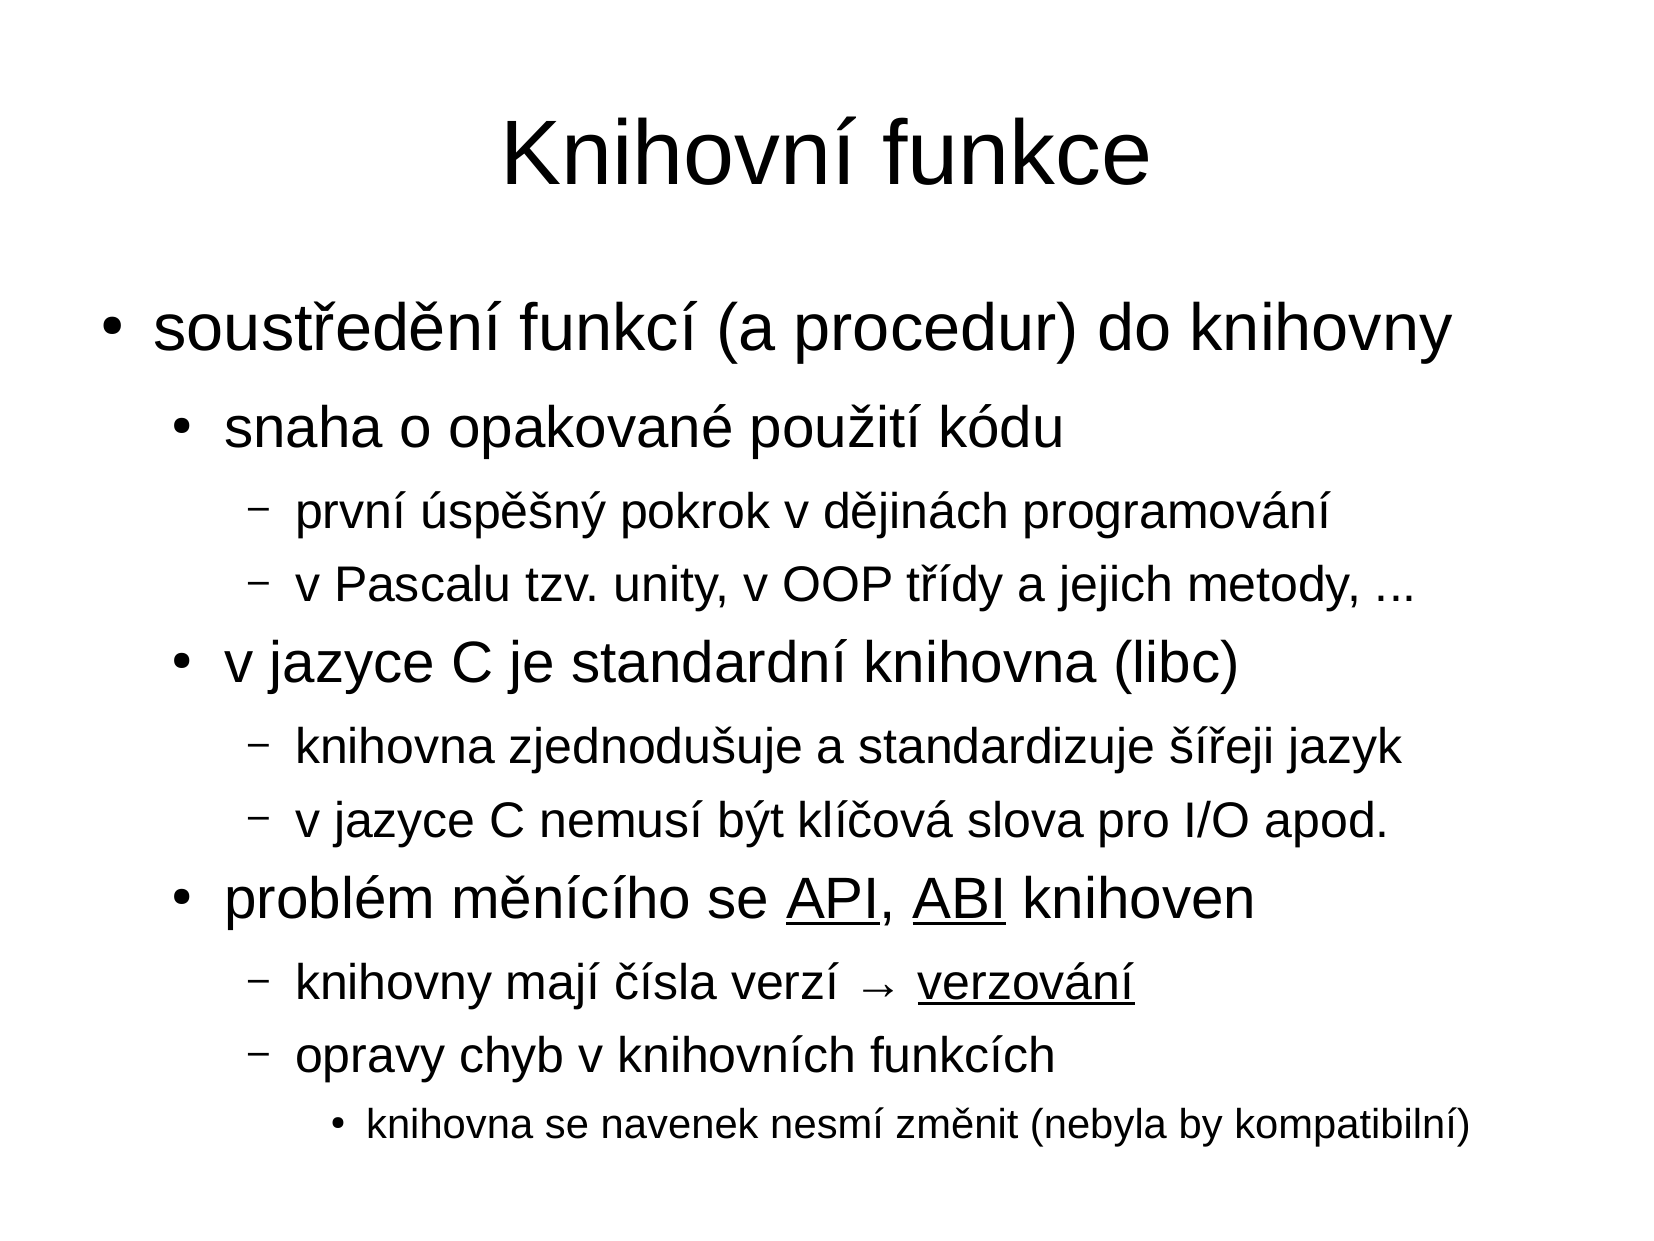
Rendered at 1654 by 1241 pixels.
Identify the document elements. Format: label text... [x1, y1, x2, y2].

title Knihovní funkce [82, 56, 1571, 250]
list soustředění funkcí (a procedur) do knihovny snaha o opakované použití kódu první úspěšný pokrok v dějinách programování v Pascalu tzv. unity, v OOP třídy a jejich metody, ... v jazyce C je standardní knihovna (libc) knihovna zjednodušuje a standardizuje šířeji jazyk v jazyce C nemusí být klíčová slova pro I/O apod. problém měnícího se API, ABI knihoven knihovny mají čísla verzí → verzování opravy chyb v knihovních funkcích knihovna se navenek nesmí změnit (nebyla by kompatibilní) [82, 290, 1571, 1220]
